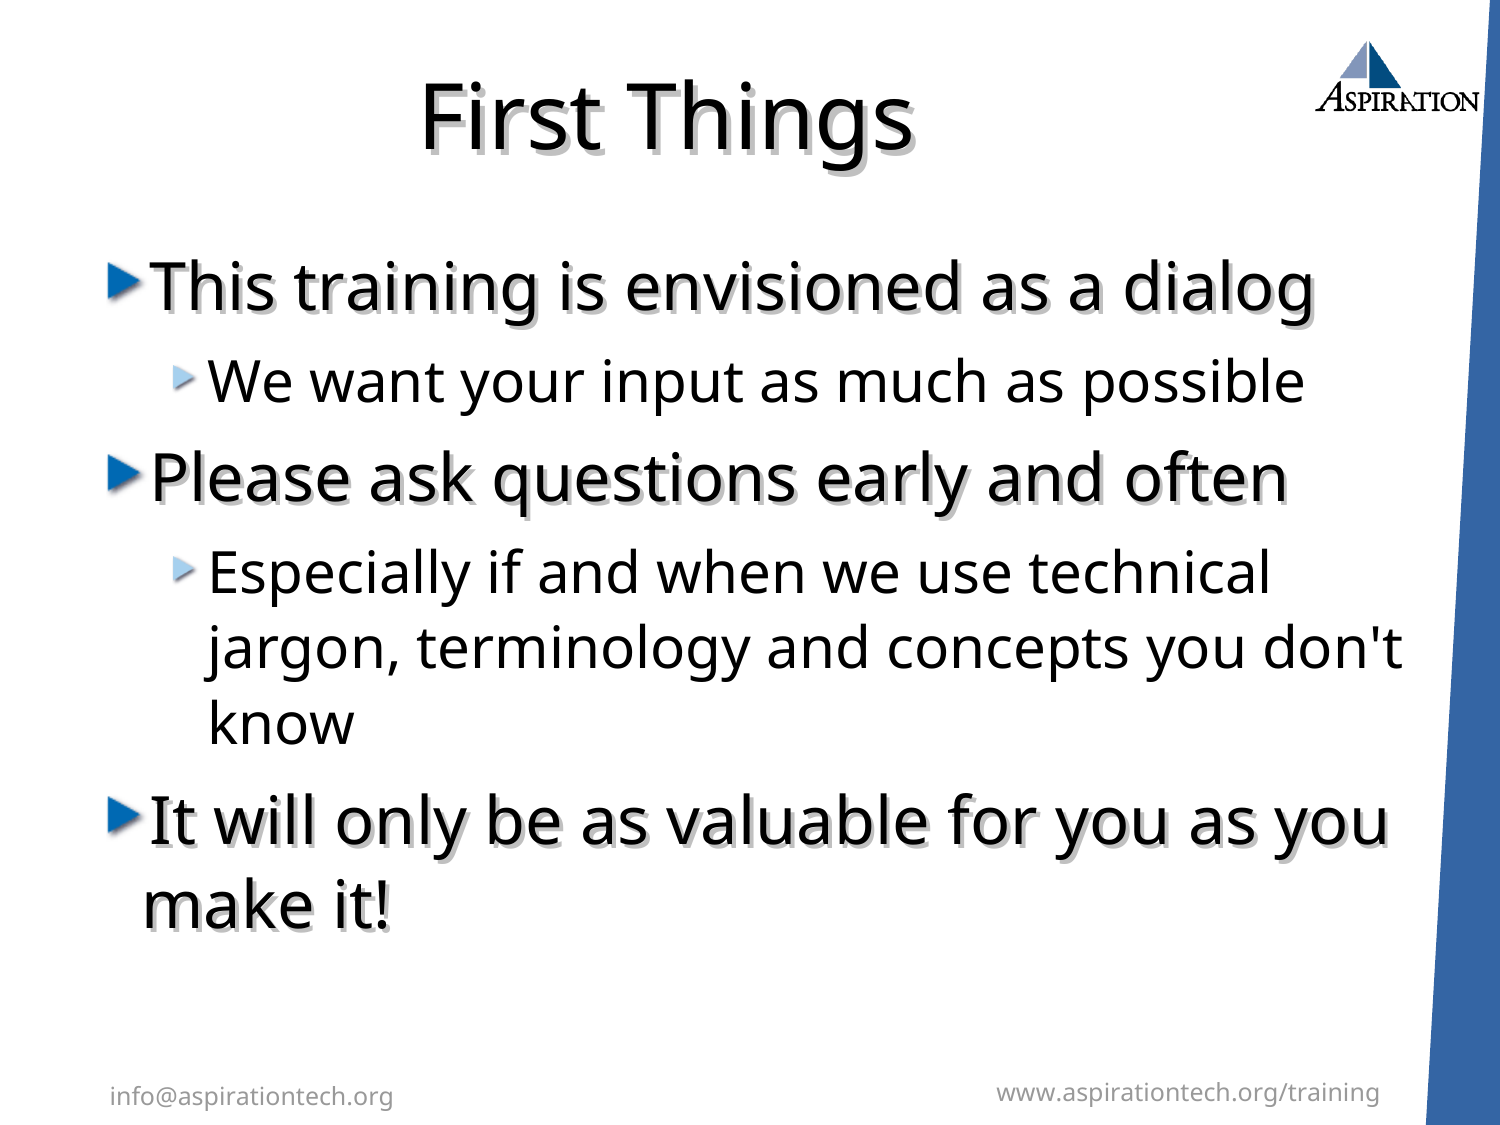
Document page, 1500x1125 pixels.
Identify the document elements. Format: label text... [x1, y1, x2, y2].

list This training is envisioned as a dialog We want your input as much as possible Please ask questions early and often Especially if and when we use technical jargon, terminology and concepts you don't know It will only be as valuable for you as you make it! [49, 238, 1447, 892]
title First Things [49, 19, 1284, 206]
picture [1315, 41, 1480, 120]
